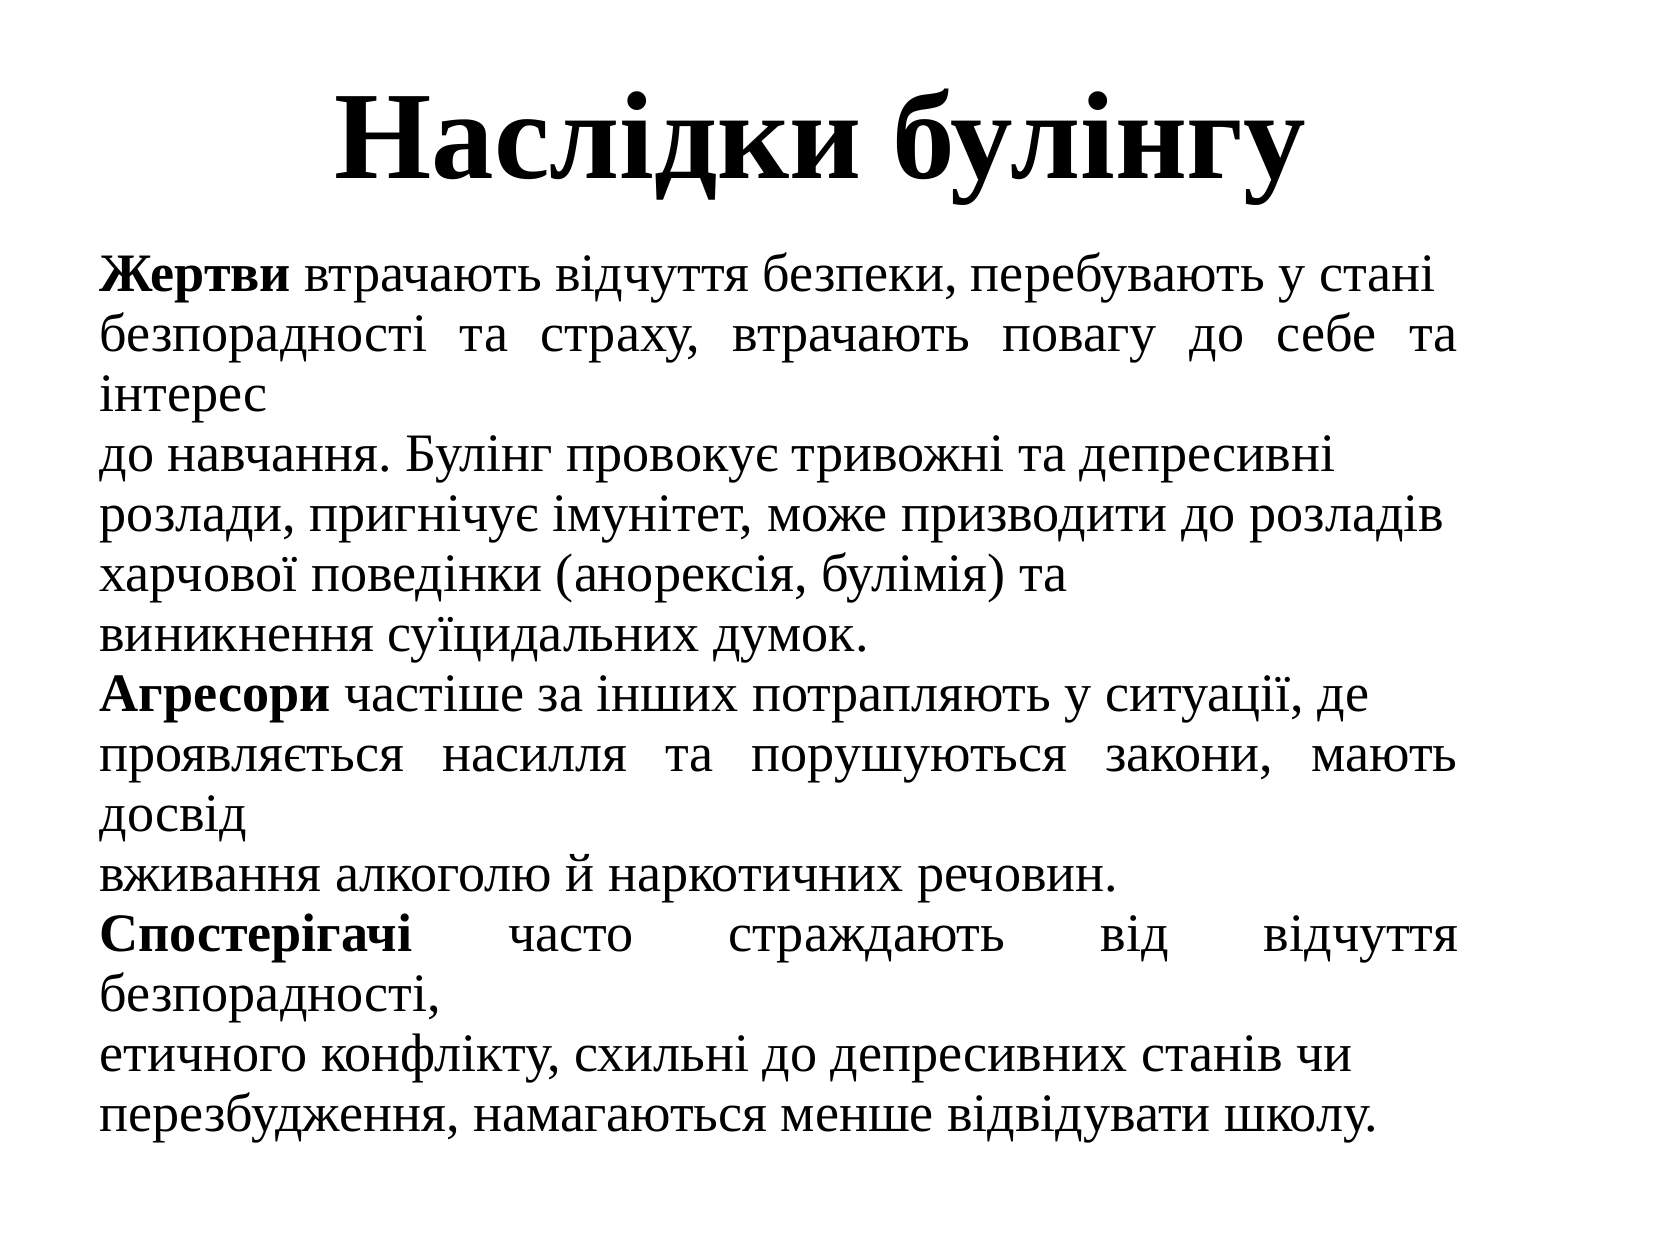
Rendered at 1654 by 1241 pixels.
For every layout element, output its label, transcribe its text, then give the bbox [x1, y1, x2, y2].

text_box Жертви втрачають відчуття безпеки, перебувають у стані безпорадності та страху, втрачають повагу до себе та інтерес до навчання. Булінг провокує тривожні та депресивні розлади, пригнічує імунітет, може призводити до розладів харчової поведінки (анорексія, булімія) та виникнення суїцидальних думок. Агресори частіше за інших потрапляють у ситуації, де проявляється насилля та порушуються закони, мають досвід вживання алкоголю й наркотичних речовин. Спостерігачі часто страждають від відчуття безпорадності, етичного конфлікту, схильні до депресивних станів чи перезбудження, намагаються менше відвідувати школу. [84, 236, 1501, 1176]
title Наслідки булінгу [76, 49, 1565, 207]
